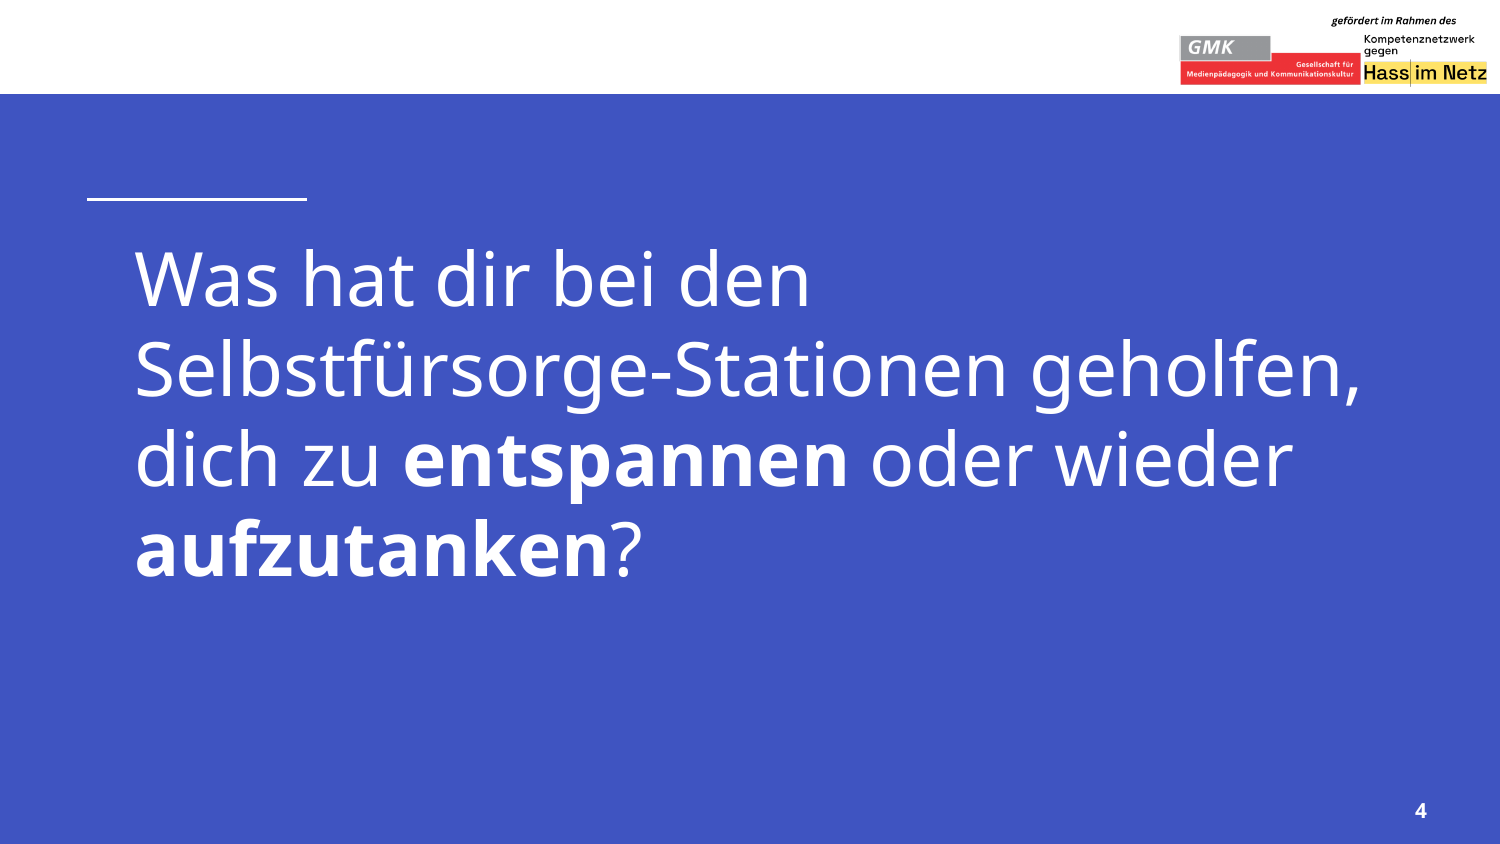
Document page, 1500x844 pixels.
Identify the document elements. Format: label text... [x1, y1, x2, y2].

text_box 4 [1400, 779, 1491, 844]
title Was hat dir bei den Selbstfürsorge-Stationen geholfen, dich zu entspannen oder wieder aufzutanken? [119, 216, 1381, 546]
